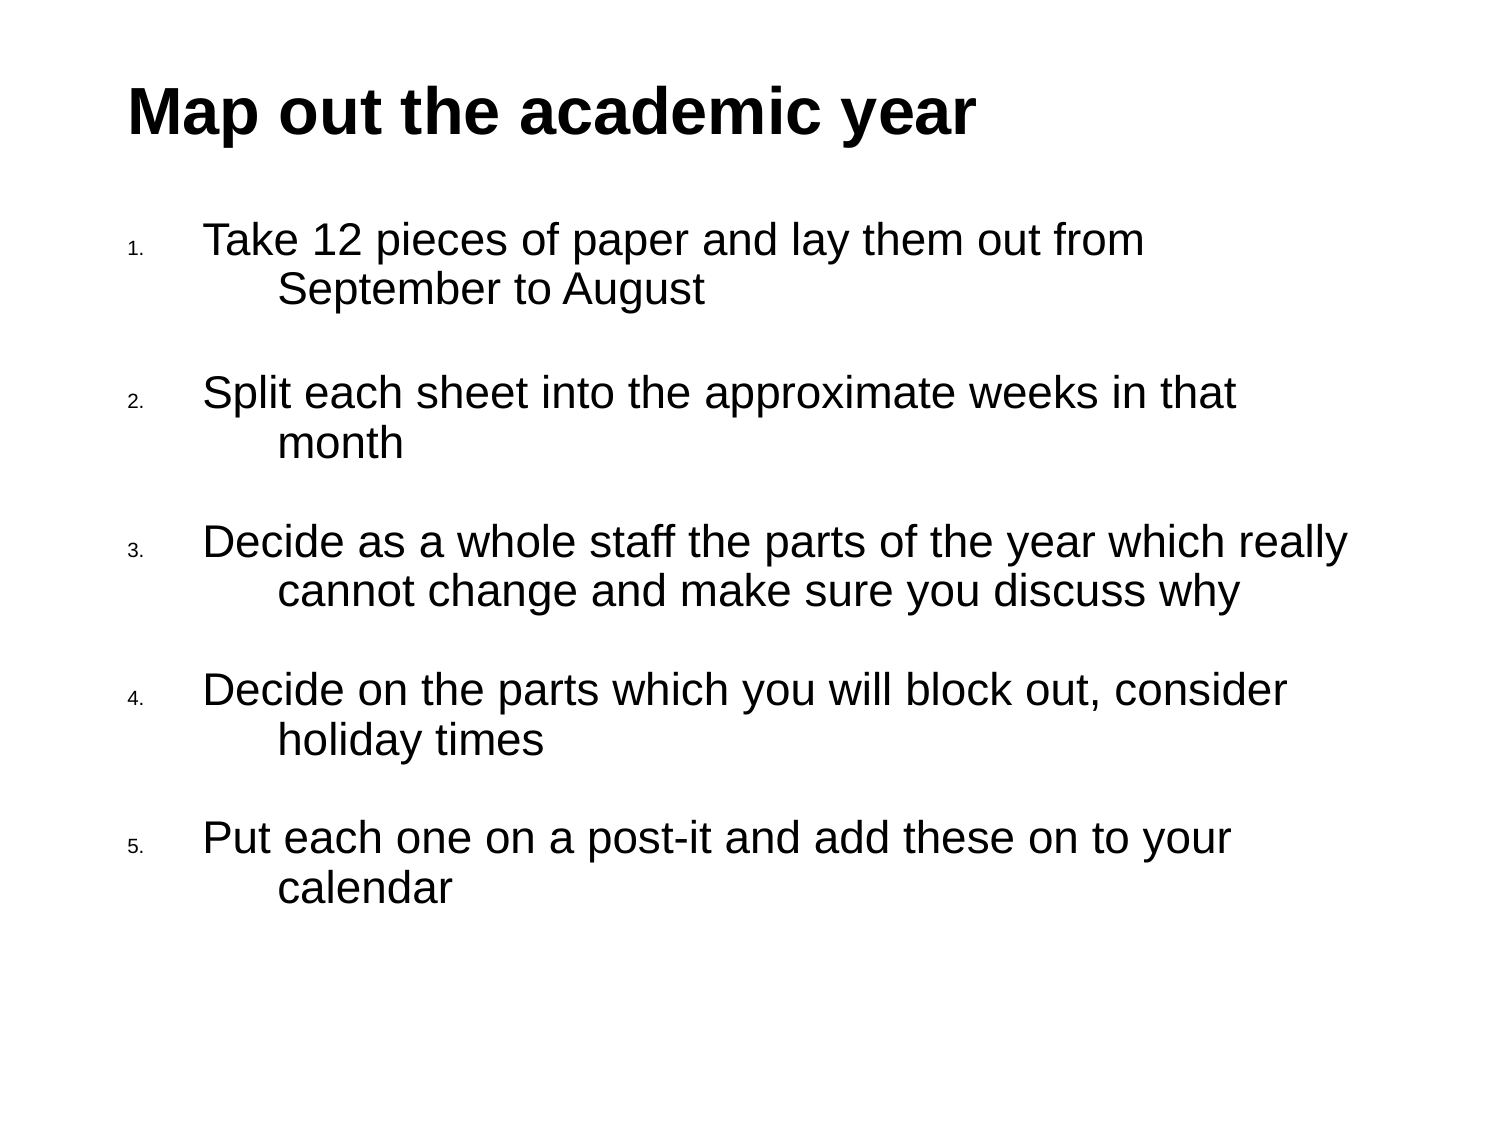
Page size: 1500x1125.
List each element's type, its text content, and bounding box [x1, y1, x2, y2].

title Map out the academic year [112, 54, 1388, 161]
list Take 12 pieces of paper and lay them out from September to August Split each sheet into the approximate weeks in that month Decide as a whole staff the parts of the year which really cannot change and make sure you discuss why Decide on the parts which you will block out, consider holiday times Put each one on a post-it and add these on to your calendar [112, 208, 1388, 1004]
